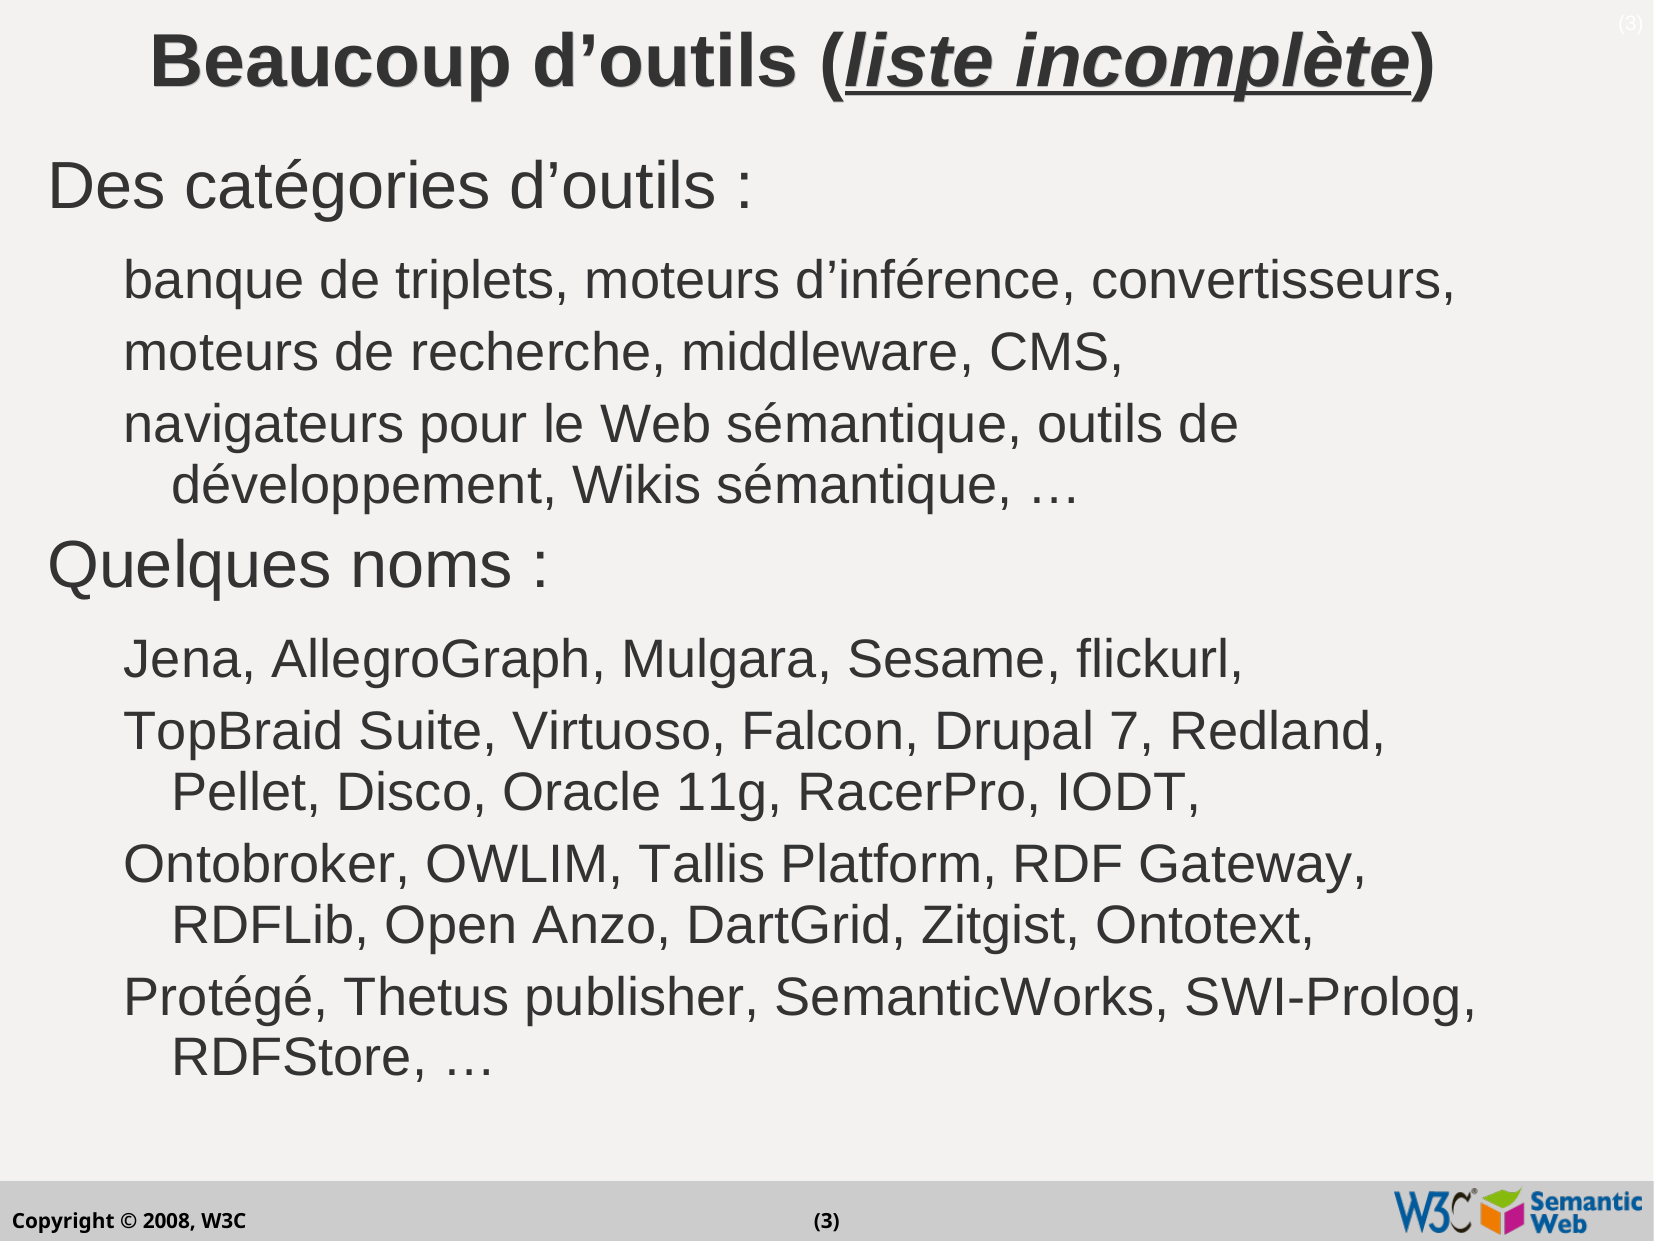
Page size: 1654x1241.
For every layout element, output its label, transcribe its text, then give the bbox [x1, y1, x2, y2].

title Beaucoup d’outils (liste incomplète) [93, 7, 1493, 111]
list Des catégories d’outils : banque de triplets, moteurs d’inférence, convertisseurs, moteurs de recherche, middleware, CMS, navigateurs pour le Web sémantique, outils de développement, Wikis sémantique, … Quelques noms : Jena, AllegroGraph, Mulgara, Sesame, flickurl, TopBraid Suite, Virtuoso, Falcon, Drupal 7, Redland, Pellet, Disco, Oracle 11g, RacerPro, IODT, Ontobroker, OWLIM, Tallis Platform, RDF Gateway, RDFLib, Open Anzo, DartGrid, Zitgist, Ontotext, Protégé, Thetus publisher, SemanticWorks, SWI-Prolog, RDFStore, … [29, 147, 1536, 1119]
picture [1394, 1185, 1642, 1235]
